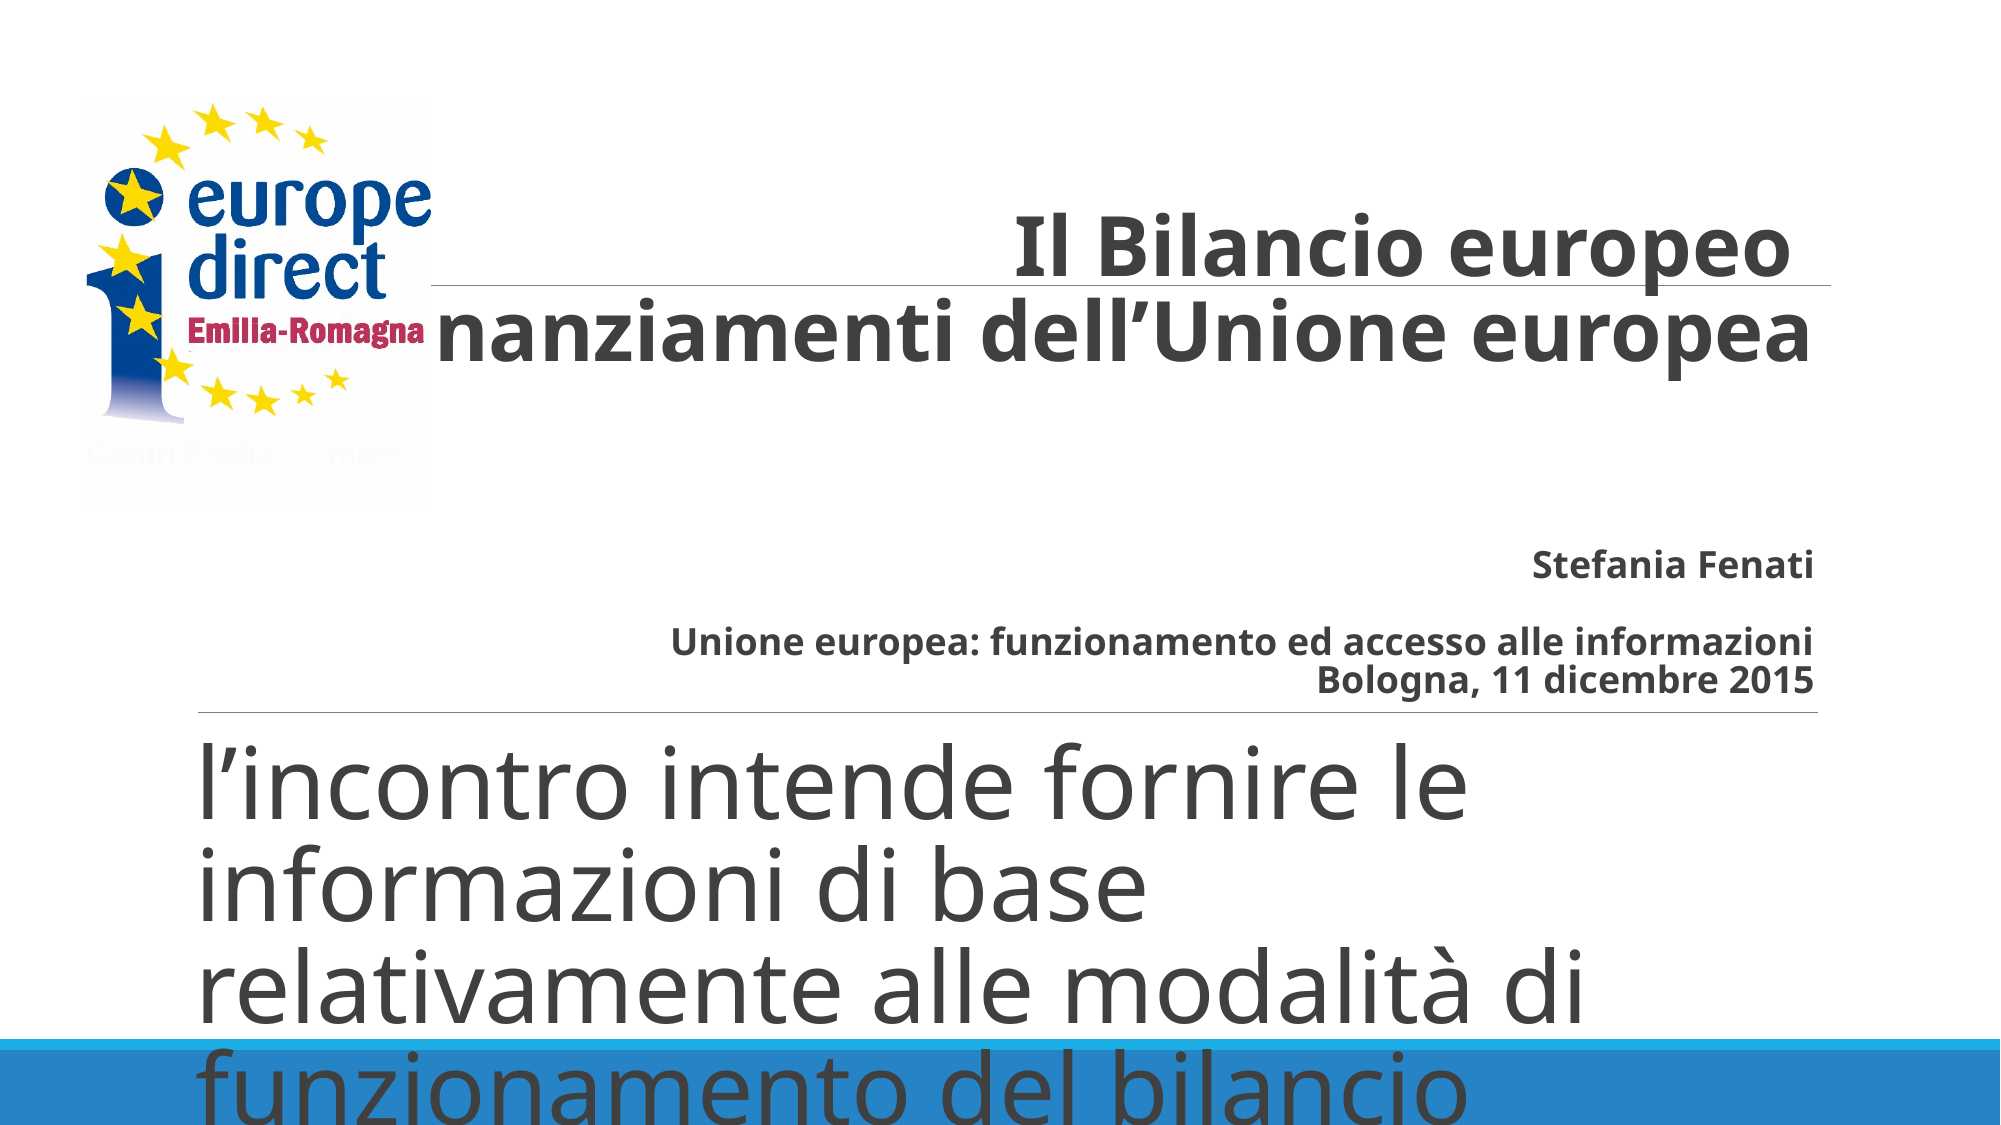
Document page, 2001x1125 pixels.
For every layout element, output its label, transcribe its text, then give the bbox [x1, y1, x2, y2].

picture [86, 103, 431, 506]
subtitle l’incontro intende fornire le informazioni di base relativamente alle modalità di funzionamento del bilancio europeo e delle fonti di finanziamento sia a gestione diretta che a gestione indiretta [180, 730, 1831, 919]
title Il Bilancio europeo ed i finanziamenti dell’Unione europea Stefania Fenati Unione europea: funzionamento ed accesso alle informazioni Bologna, 11 dicembre 2015 [180, 124, 1830, 710]
